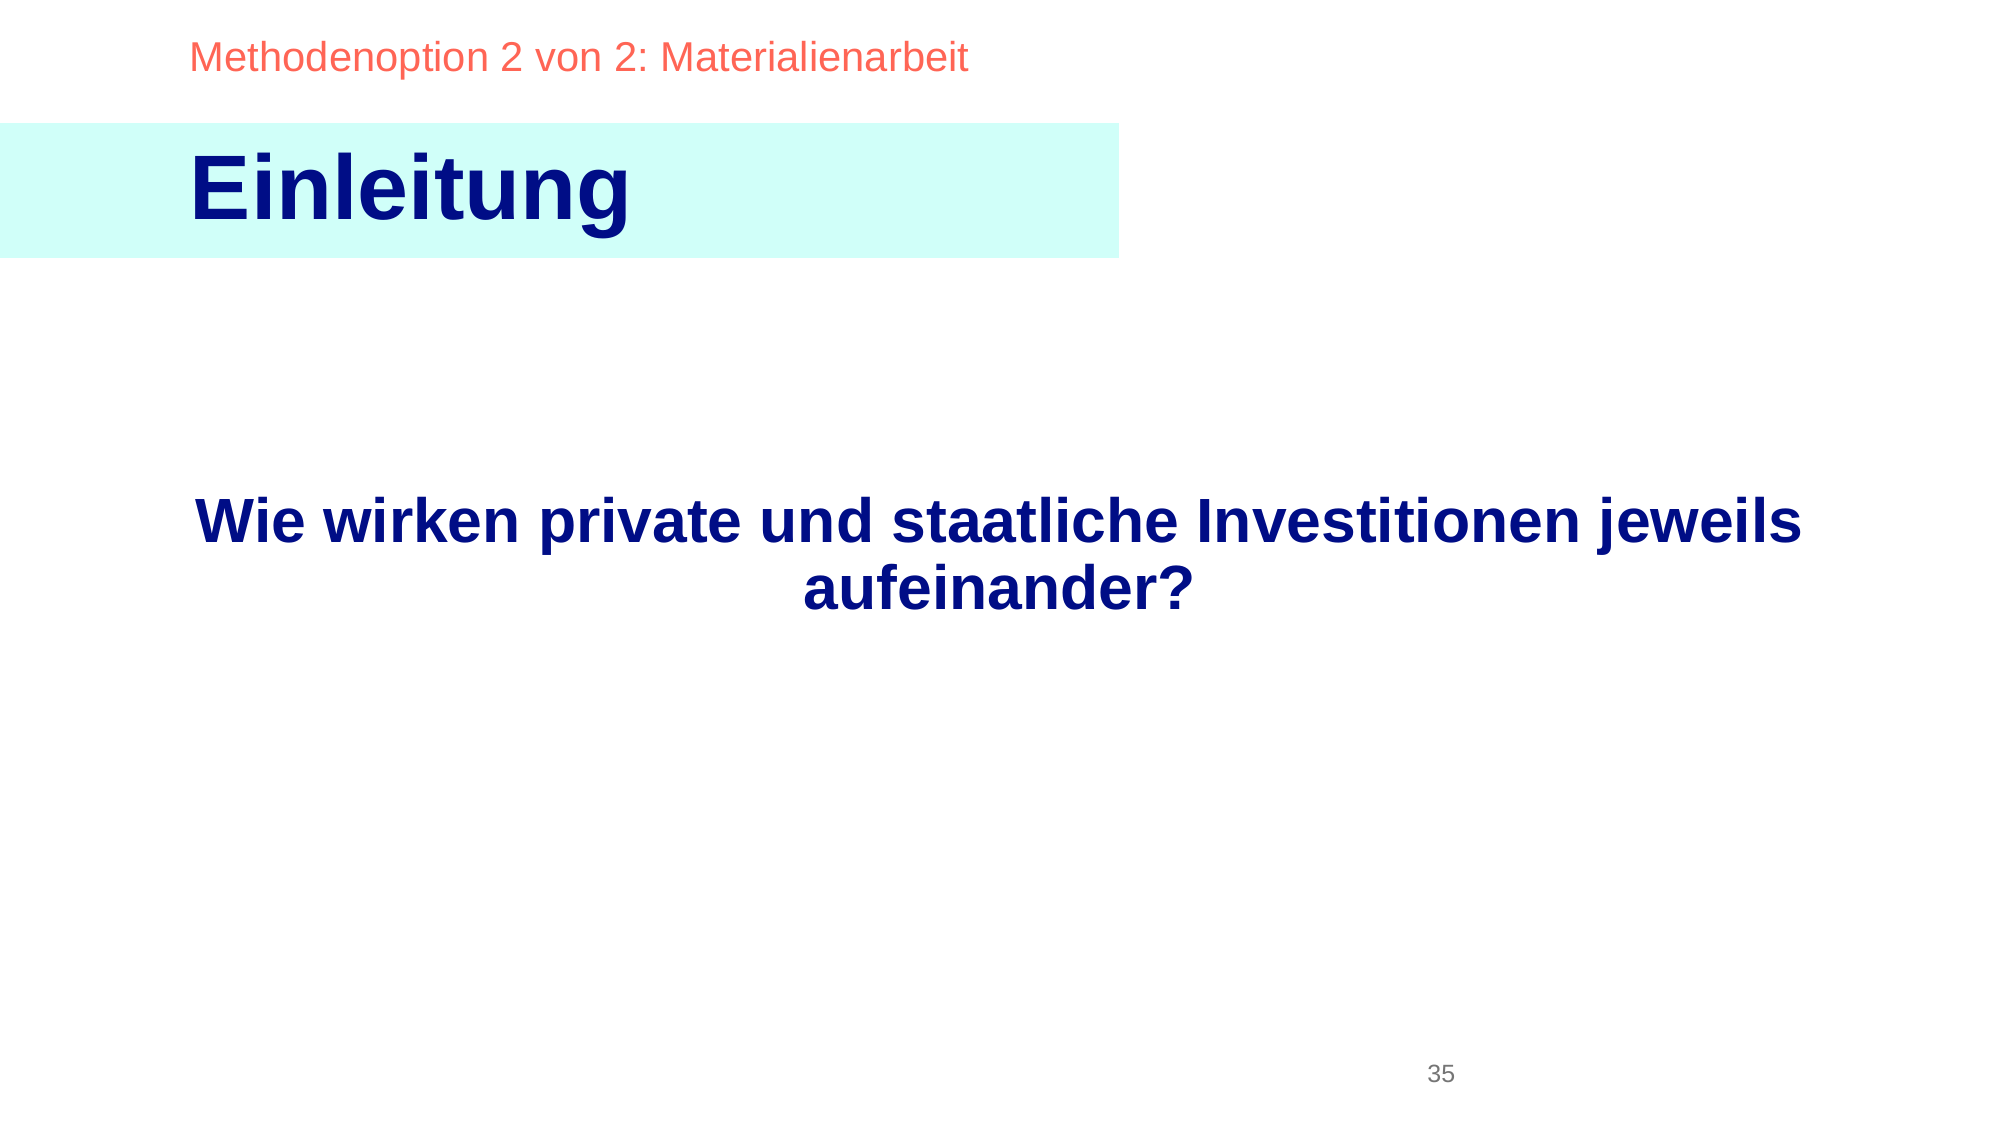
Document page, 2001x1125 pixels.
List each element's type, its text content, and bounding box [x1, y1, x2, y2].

list Methodenoption 2 von 2: Materialienarbeit [137, 27, 1119, 107]
list Wie wirken private und staatliche Investitionen jeweils aufeinander? [137, 481, 1863, 725]
list Einleitung [137, 129, 1093, 258]
